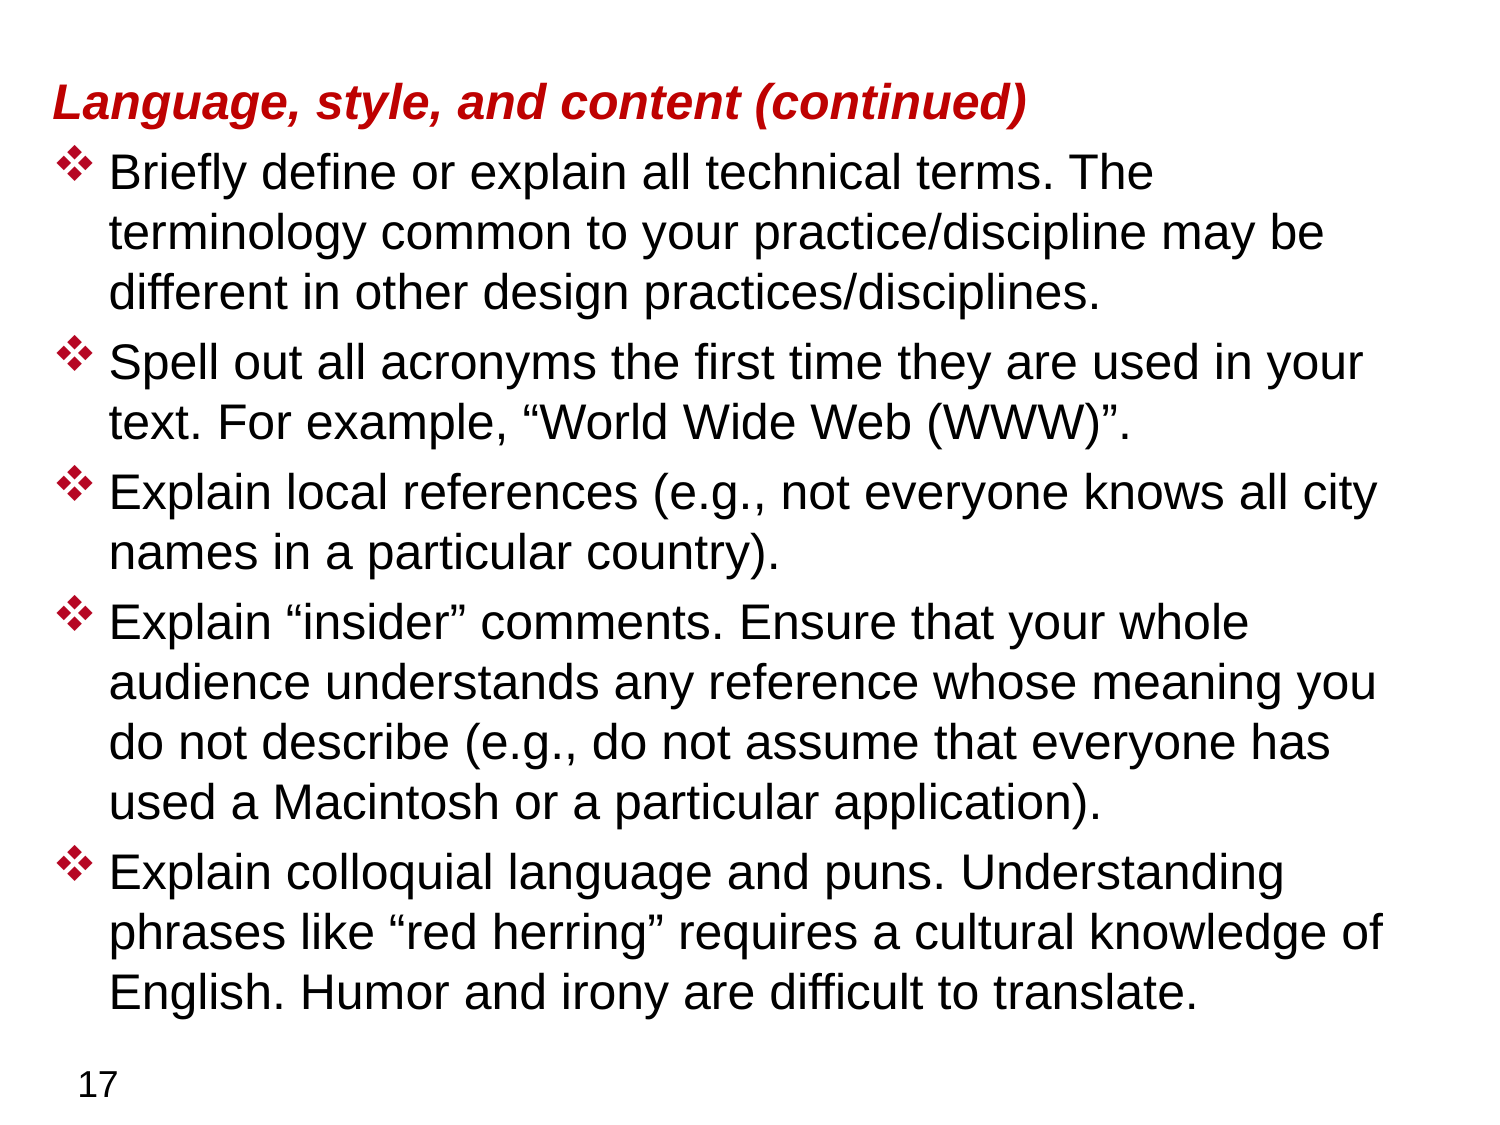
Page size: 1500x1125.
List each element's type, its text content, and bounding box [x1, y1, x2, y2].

text_box <number> [62, 1037, 1463, 1113]
text_box Language, style, and content (continued) Briefly define or explain all technical terms. The terminology common to your practice/discipline may be different in other design practices/disciplines. Spell out all acronyms the first time they are used in your text. For example, “World Wide Web (WWW)”. Explain local references (e.g., not everyone knows all city names in a particular country). Explain “insider” comments. Ensure that your whole audience understands any reference whose meaning you do not describe (e.g., do not assume that everyone has used a Macintosh or a particular application). Explain colloquial language and puns. Understanding phrases like “red herring” requires a cultural knowledge of English. Humor and irony are difficult to translate. [37, 62, 1400, 1100]
